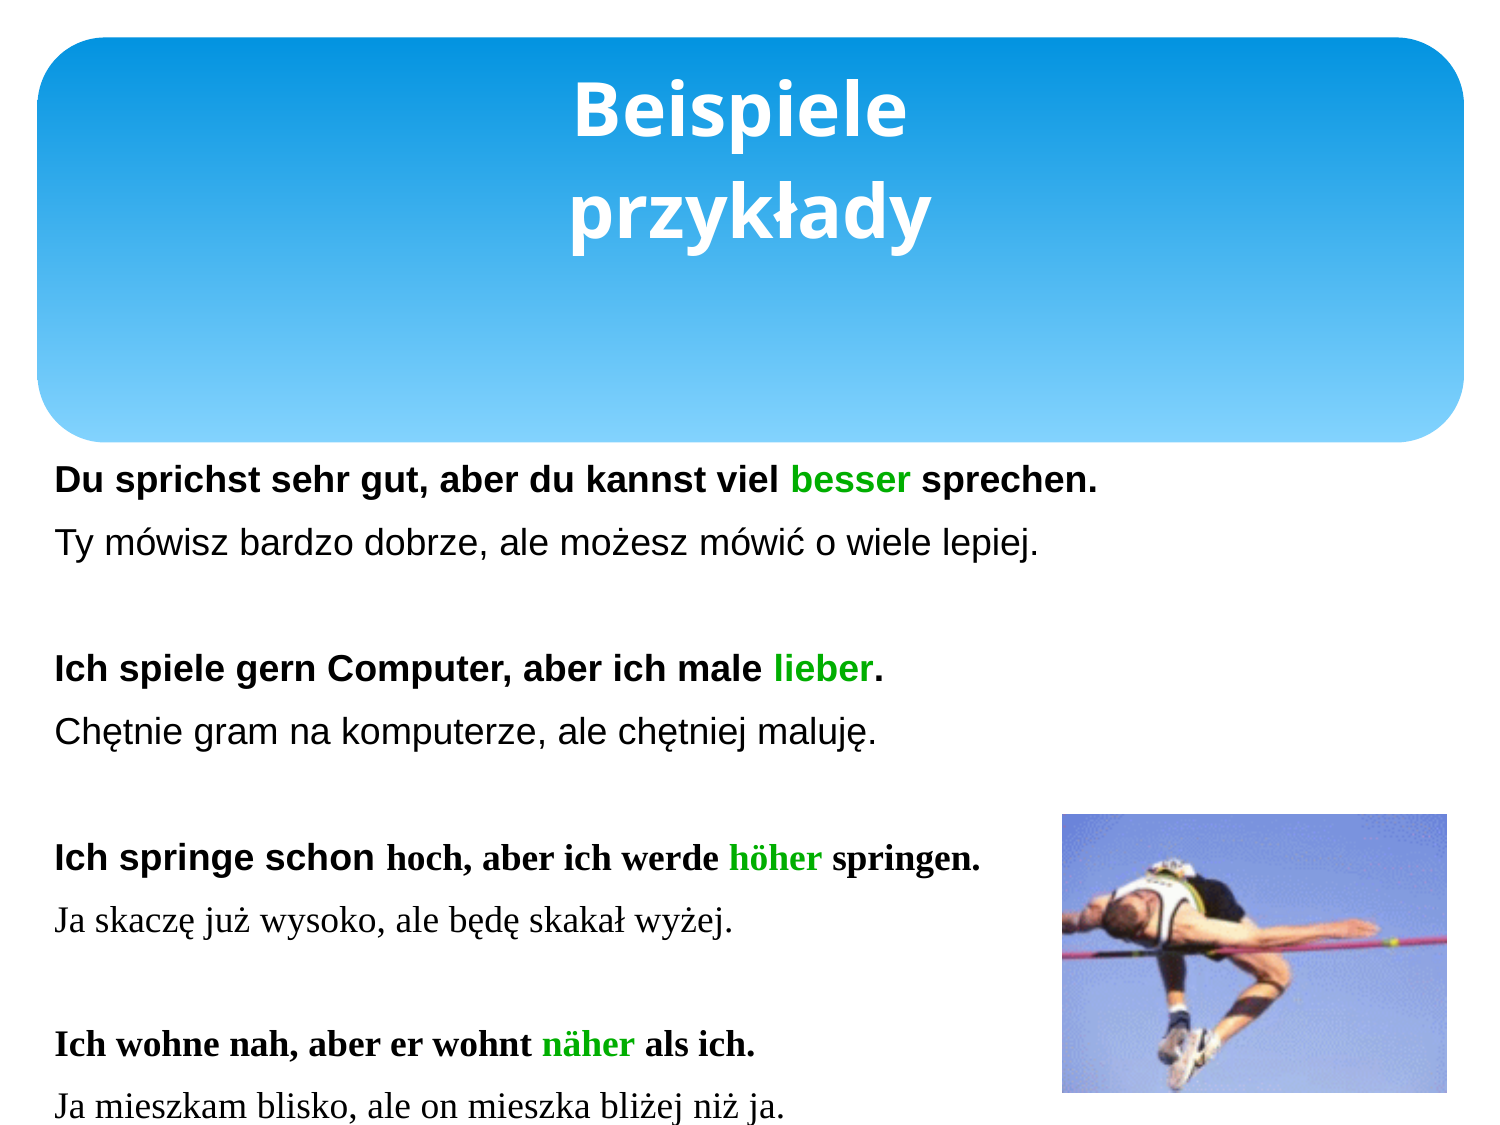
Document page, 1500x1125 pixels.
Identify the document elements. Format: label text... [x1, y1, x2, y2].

picture [1062, 814, 1447, 1093]
subtitle Du sprichst sehr gut, aber du kannst viel besser sprechen. Ty mówisz bardzo dobrze, ale możesz mówić o wiele lepiej. Ich spiele gern Computer, aber ich male lieber. Chętnie gram na komputerze, ale chętniej maluję. Ich springe schon hoch, aber ich werde höher springen. Ja skaczę już wysoko, ale będę skakał wyżej. Ich wohne nah, aber er wohnt näher als ich. Ja mieszkam blisko, ale on mieszka bliżej niż ja. [54, 441, 1270, 1125]
title Beispiele przykłady [75, 55, 1425, 262]
